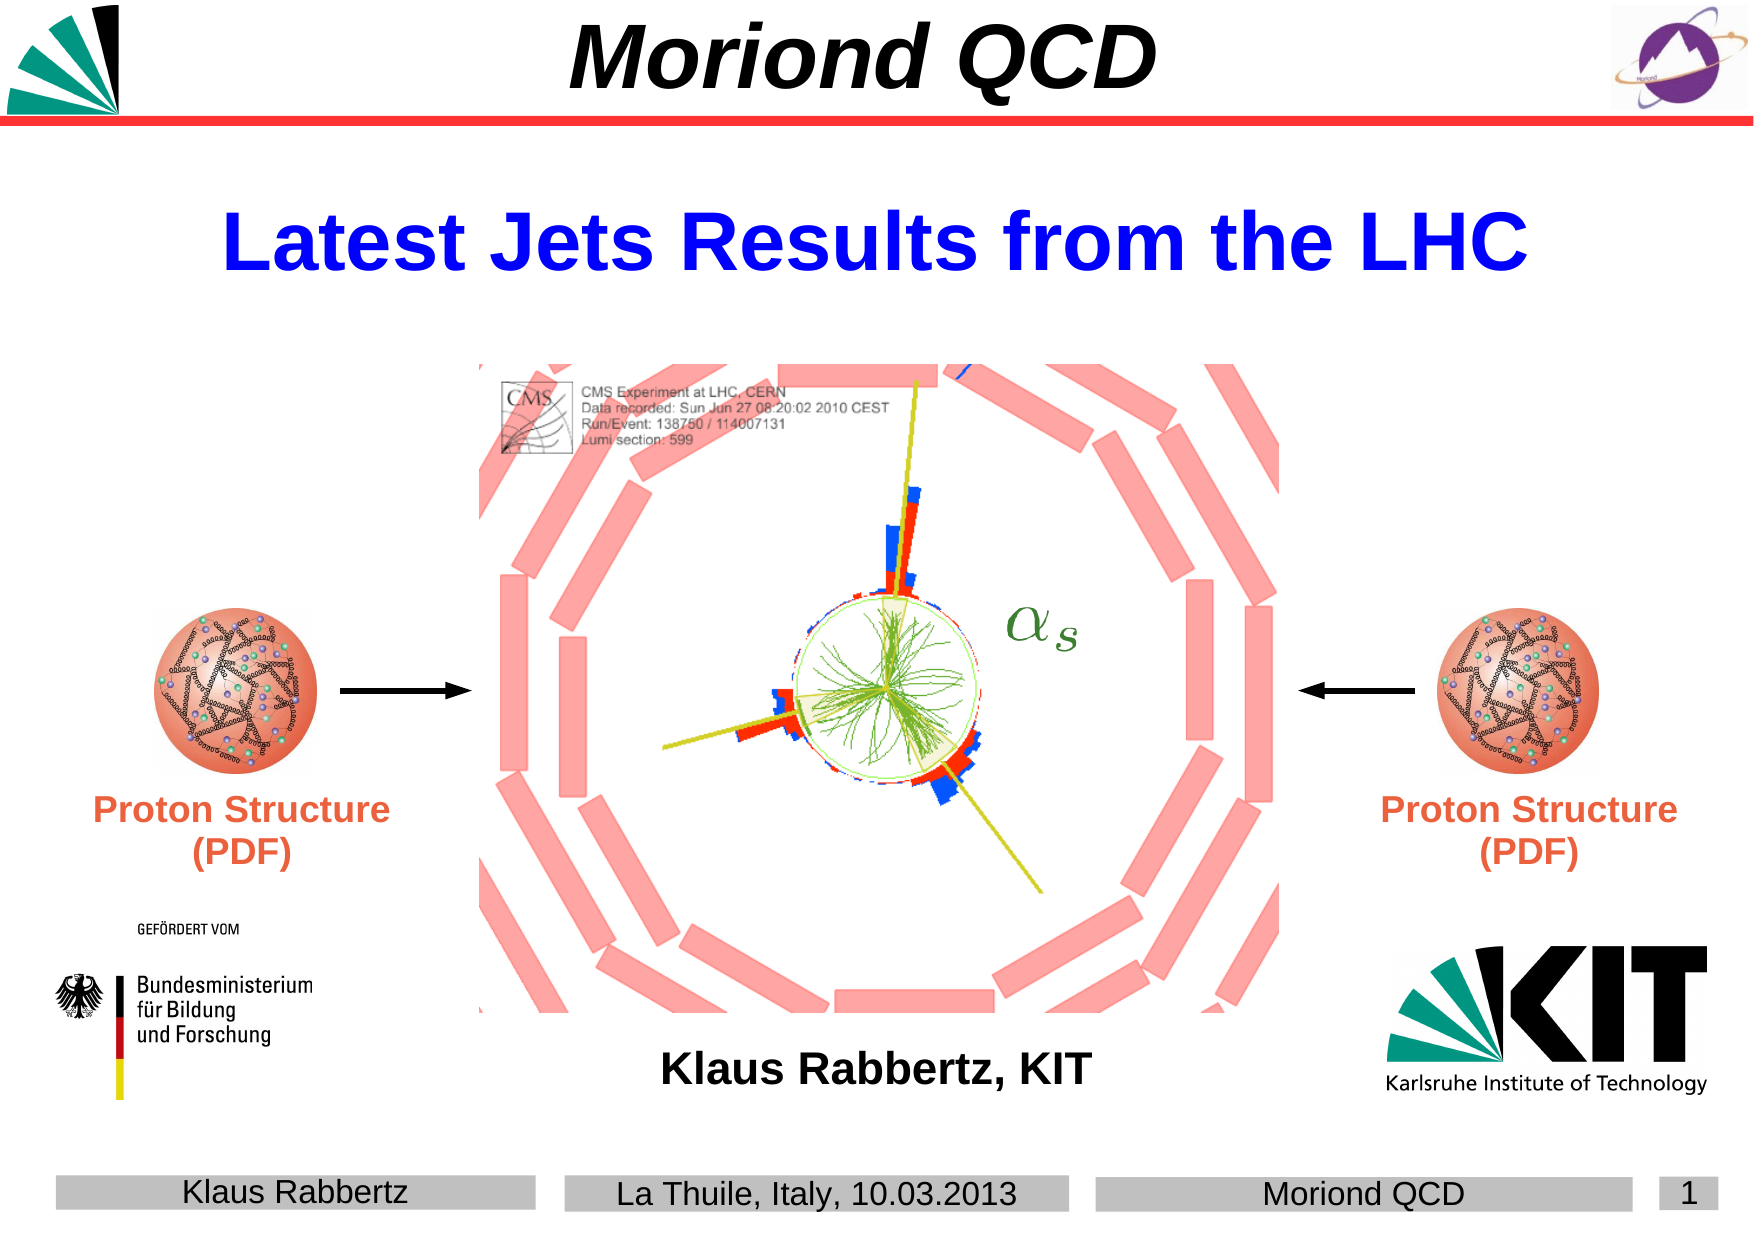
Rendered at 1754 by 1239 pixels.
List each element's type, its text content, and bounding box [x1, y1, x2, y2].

picture [7, 5, 119, 116]
picture [1611, 5, 1748, 110]
picture [479, 364, 1279, 1013]
text_box Proton Structure (PDF) [81, 783, 403, 879]
picture [154, 608, 317, 774]
picture [1387, 946, 1707, 1095]
text_box Latest Jets Results from the LHC [209, 189, 1544, 295]
text_box Proton Structure (PDF) [1368, 783, 1691, 879]
picture [1437, 608, 1599, 774]
text_box Klaus Rabbertz, KIT [648, 1036, 1106, 1101]
title Moriond QCD [123, 0, 1606, 114]
picture [55, 921, 312, 1100]
